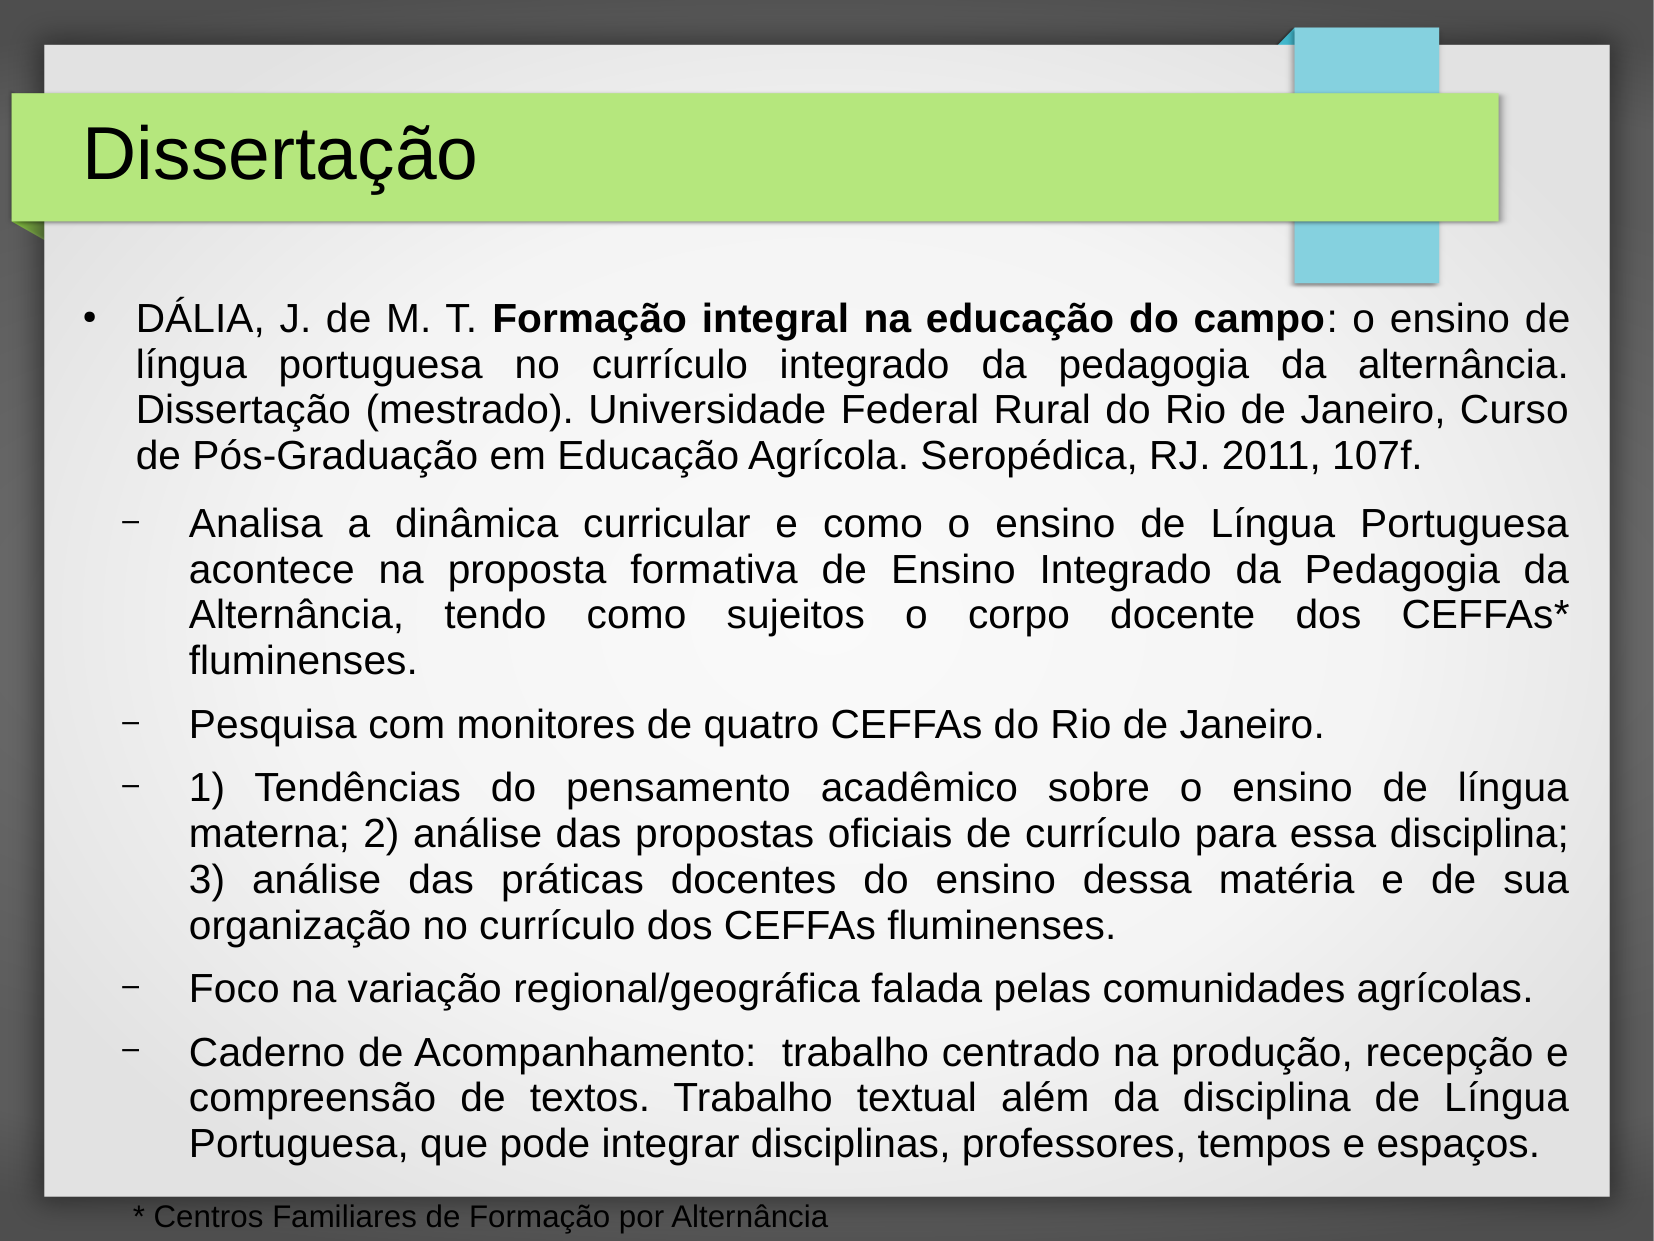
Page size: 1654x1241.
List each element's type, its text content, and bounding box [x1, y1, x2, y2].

picture [0, 0, 1654, 1241]
text_box * Centros Familiares de Formação por Alternância [118, 1192, 1501, 1241]
list DÁLIA, J. de M. T. Formação integral na educação do campo: o ensino de língua portuguesa no currículo integrado da pedagogia da alternância. Dissertação (mestrado). Universidade Federal Rural do Rio de Janeiro, Curso de Pós-Graduação em Educação Agrícola. Seropédica, RJ. 2011, 107f. Analisa a dinâmica curricular e como o ensino de Língua Portuguesa acontece na proposta formativa de Ensino Integrado da Pedagogia da Alternância, tendo como sujeitos o corpo docente dos CEFFAs* fluminenses. Pesquisa com monitores de quatro CEFFAs do Rio de Janeiro. 1) Tendências do pensamento acadêmico sobre o ensino de língua materna; 2) análise das propostas oficiais de currículo para essa disciplina; 3) análise das práticas docentes do ensino dessa matéria e de sua organização no currículo dos CEFFAs fluminenses. Foco na variação regional/geográfica falada pelas comunidades agrícolas. Caderno de Acompanhamento: trabalho centrado na produção, recepção e compreensão de textos. Trabalho textual além da disciplina de Língua Portuguesa, que pode integrar disciplinas, professores, tempos e espaços. [82, 295, 1571, 1170]
title Dissertação [82, 94, 1264, 213]
